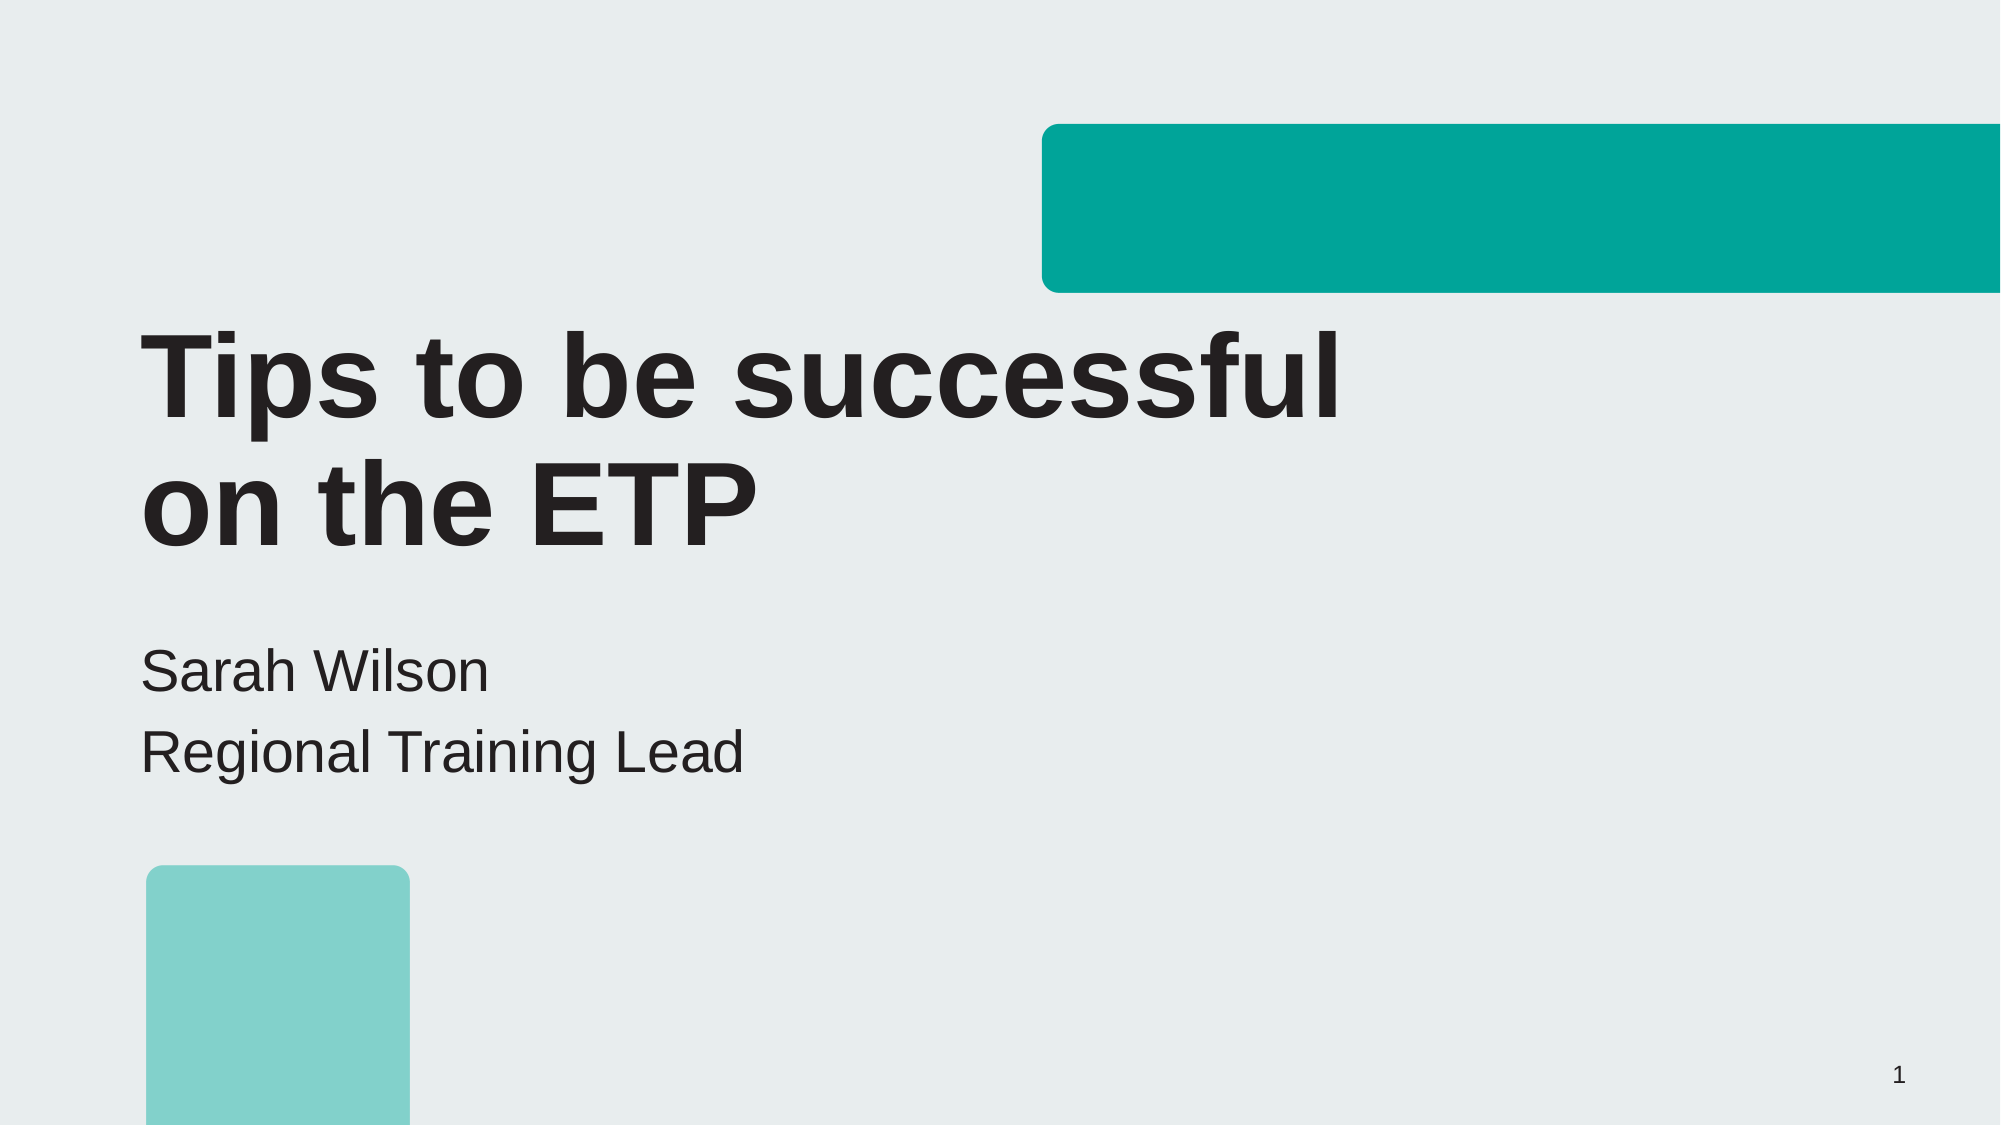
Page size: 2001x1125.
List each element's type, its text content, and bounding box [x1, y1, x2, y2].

list Tips to be successful on the ETP [140, 314, 1450, 572]
list Sarah Wilson Regional Training Lead [140, 640, 1000, 851]
